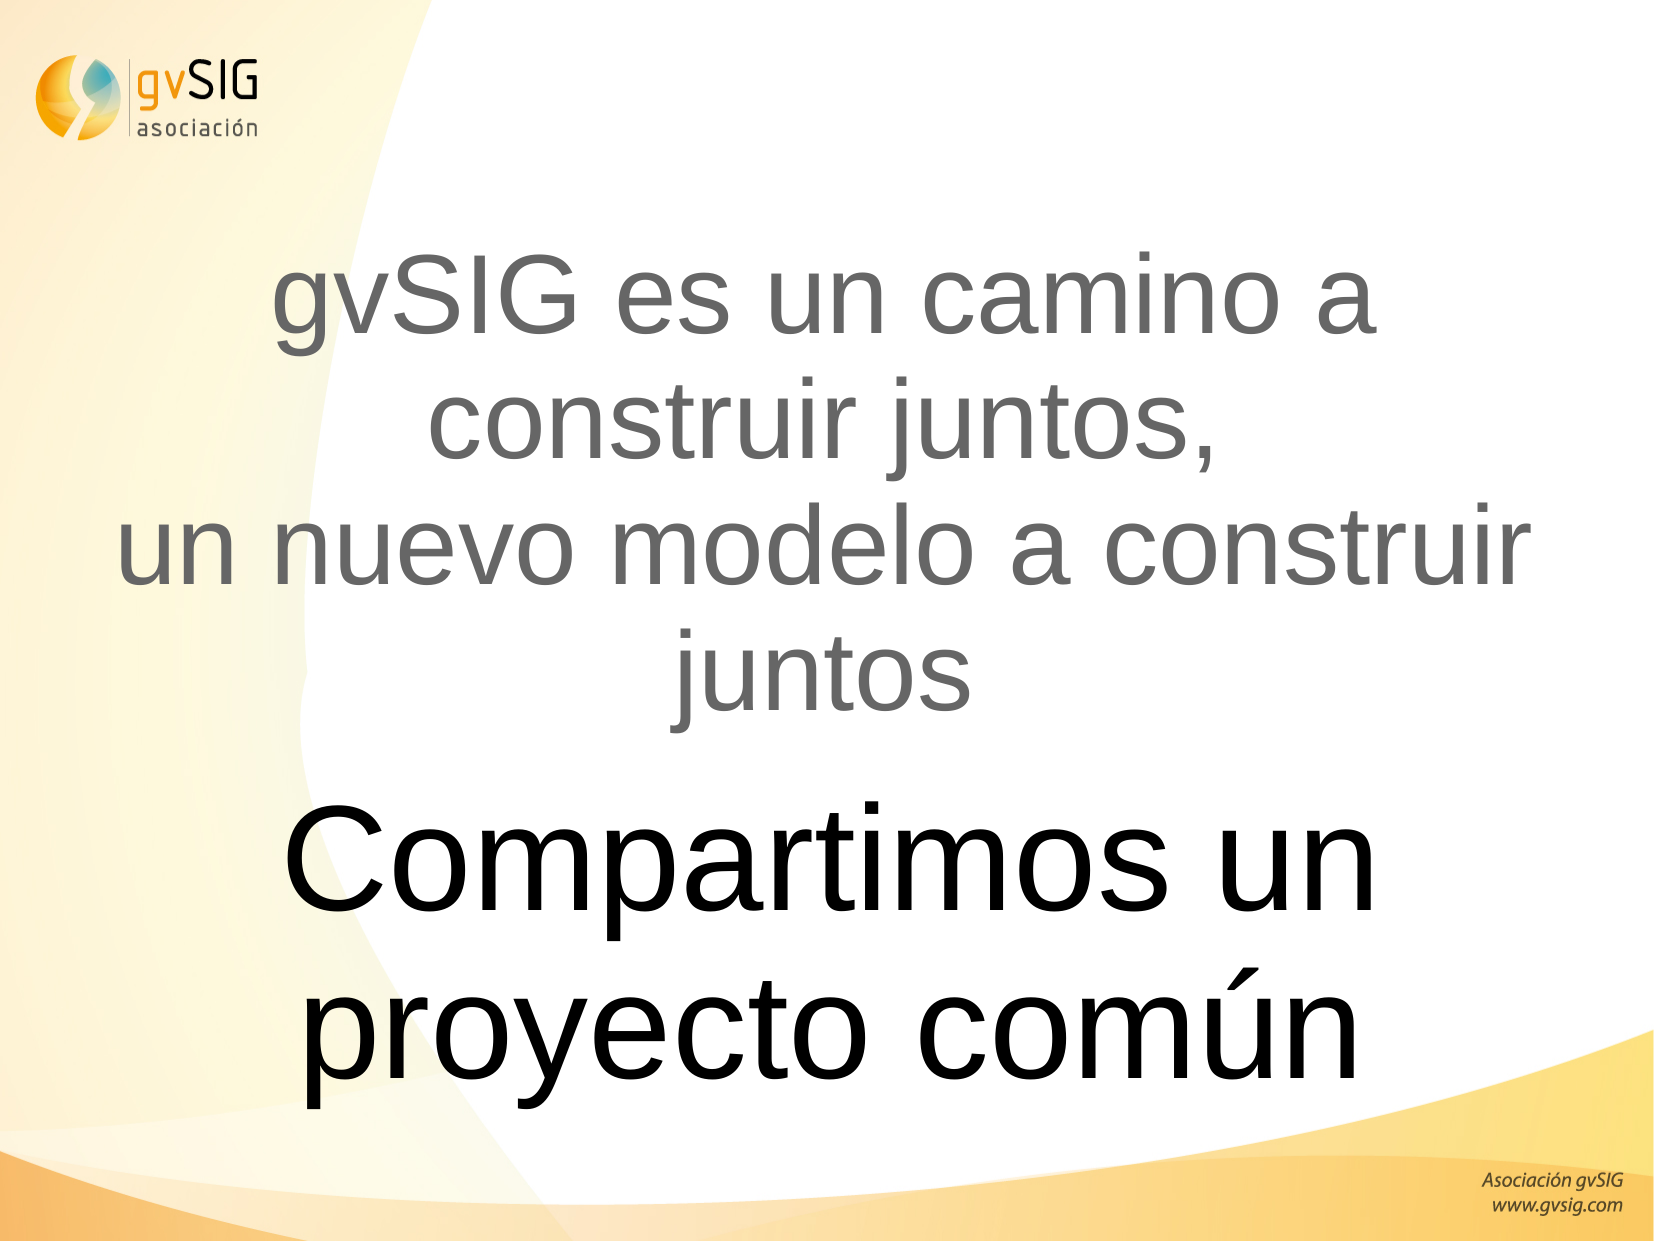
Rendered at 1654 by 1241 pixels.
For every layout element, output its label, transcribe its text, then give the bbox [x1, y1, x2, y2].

picture [0, 0, 1654, 1241]
text_box Compartimos un proyecto común [265, 767, 1397, 1118]
text_box gvSIG es un camino a construir juntos, un nuevo modelo a construir juntos [41, 224, 1607, 909]
